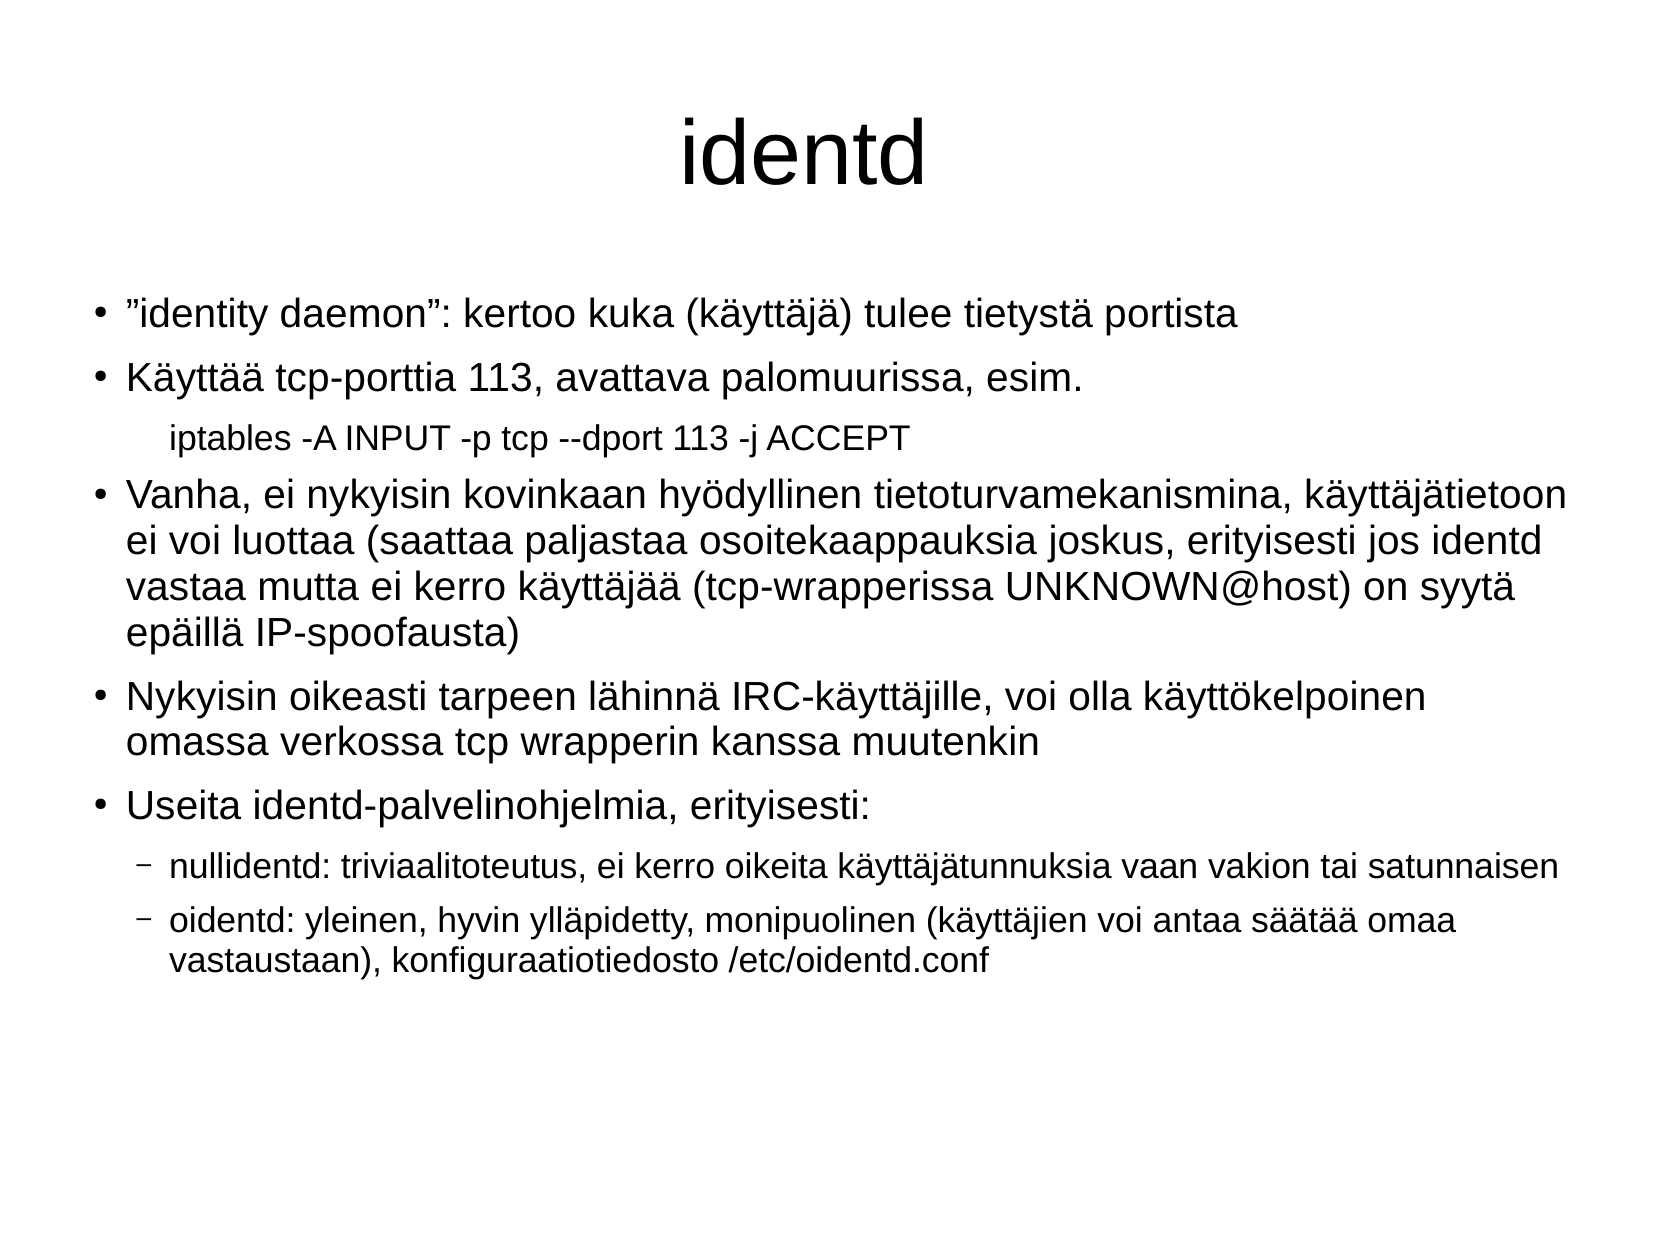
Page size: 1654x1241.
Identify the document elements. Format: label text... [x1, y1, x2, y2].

title identd [82, 49, 1571, 257]
list ”identity daemon”: kertoo kuka (käyttäjä) tulee tietystä portista Käyttää tcp-porttia 113, avattava palomuurissa, esim. iptables -A INPUT -p tcp --dport 113 -j ACCEPT Vanha, ei nykyisin kovinkaan hyödyllinen tietoturvamekanismina, käyttäjätietoon ei voi luottaa (saattaa paljastaa osoitekaappauksia joskus, erityisesti jos identd vastaa mutta ei kerro käyttäjää (tcp-wrapperissa UNKNOWN@host) on syytä epäillä IP-spoofausta) Nykyisin oikeasti tarpeen lähinnä IRC-käyttäjille, voi olla käyttökelpoinen omassa verkossa tcp wrapperin kanssa muutenkin Useita identd-palvelinohjelmia, erityisesti: nullidentd: triviaalitoteutus, ei kerro oikeita käyttäjätunnuksia vaan vakion tai satunnaisen oidentd: yleinen, hyvin ylläpidetty, monipuolinen (käyttäjien voi antaa säätää omaa vastaustaan), konfiguraatiotiedosto /etc/oidentd.conf [82, 290, 1571, 1010]
